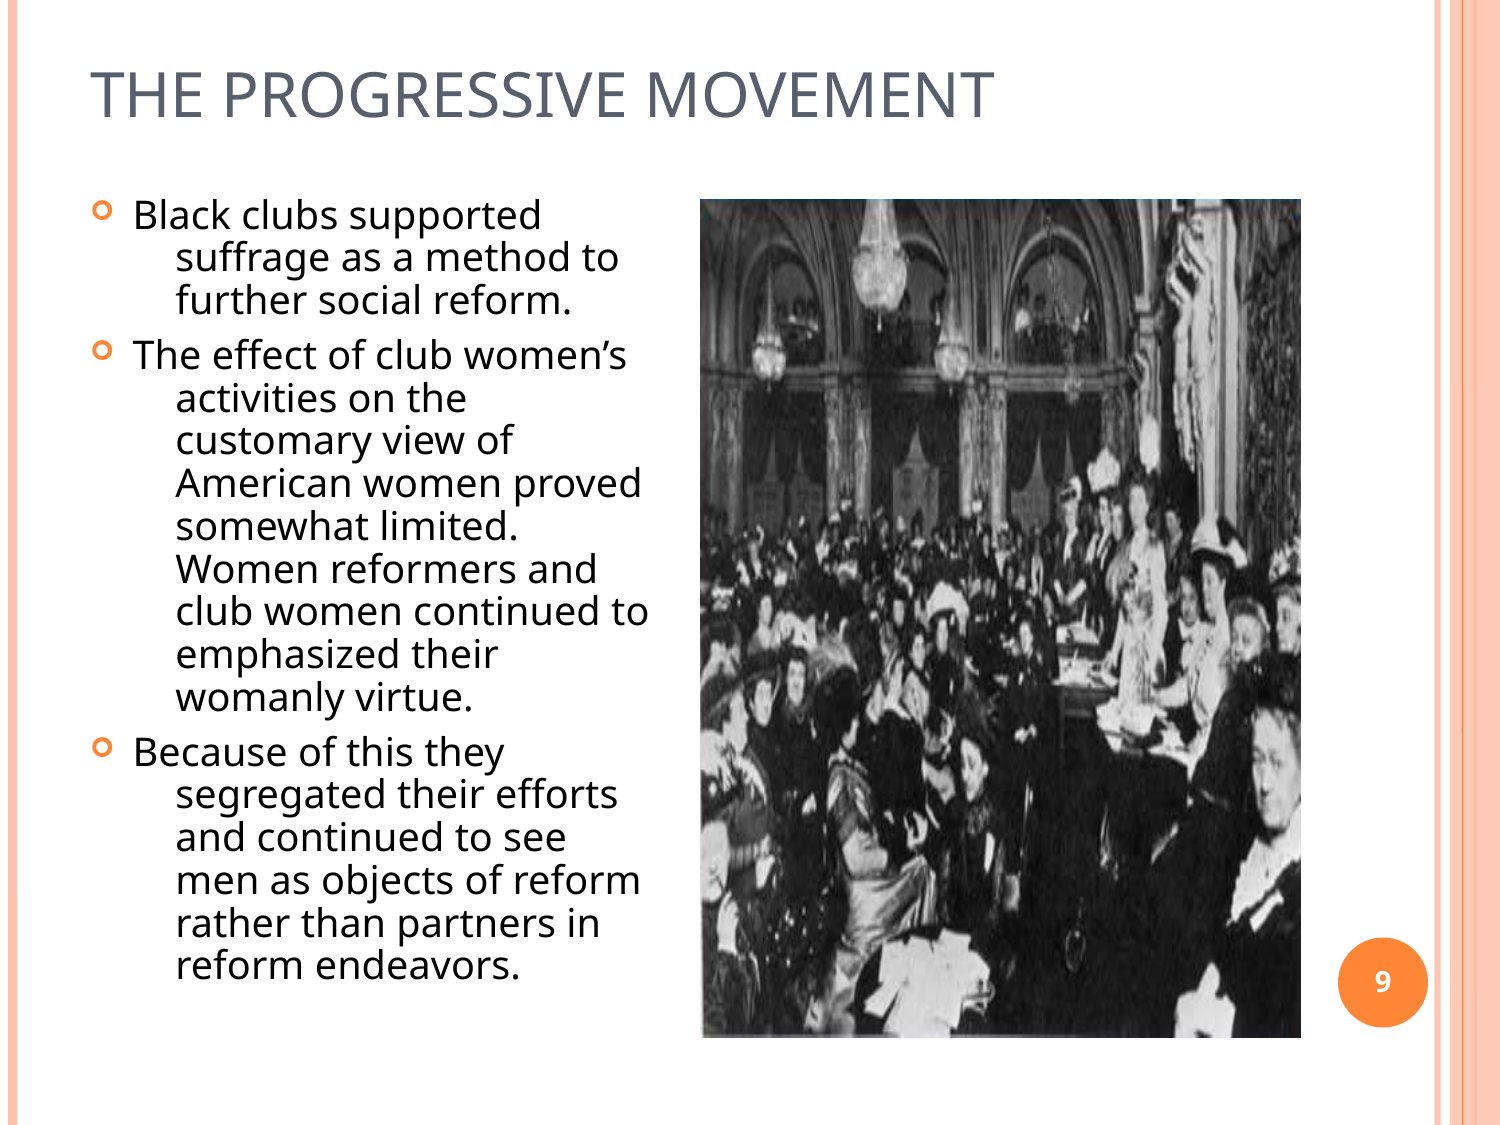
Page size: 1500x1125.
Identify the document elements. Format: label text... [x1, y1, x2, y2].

title The Progressive Movement [75, 45, 1300, 138]
list Black clubs supported suffrage as a method to further social reform. The effect of club women’s activities on the customary view of American women proved somewhat limited. Women reformers and club women continued to emphasized their womanly virtue. Because of this they segregated their efforts and continued to see men as objects of reform rather than partners in reform endeavors. [75, 187, 676, 1013]
text_box 9 [1333, 940, 1434, 1027]
picture [700, 200, 1301, 1038]
